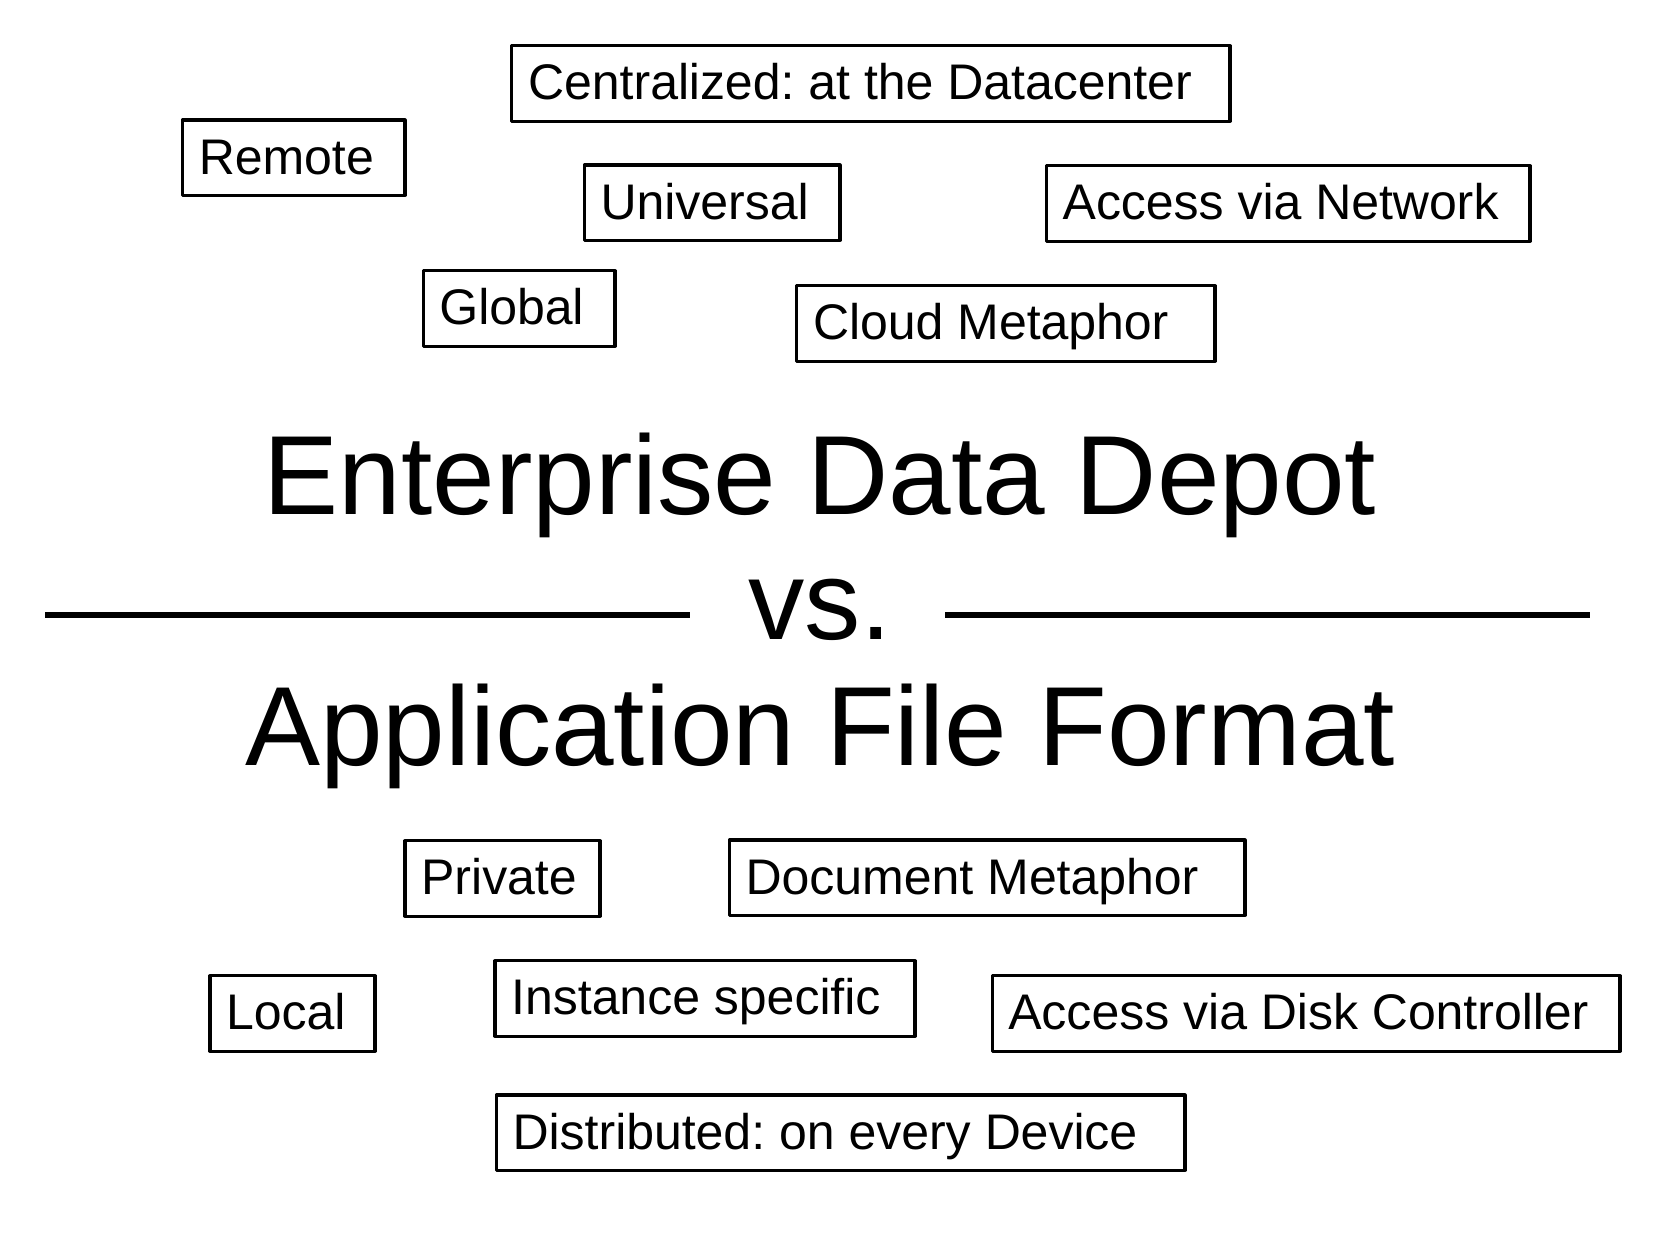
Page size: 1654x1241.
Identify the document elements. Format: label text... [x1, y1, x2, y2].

text_box Universal [584, 165, 841, 241]
text_box Distributed: on every Device [496, 1095, 1186, 1171]
text_box Access via Network [1046, 165, 1531, 242]
text_box Remote [182, 120, 406, 196]
text_box Cloud Metaphor [796, 285, 1216, 362]
text_box Document Metaphor [729, 840, 1246, 916]
text_box Global [423, 270, 616, 347]
text_box Access via Disk Controller [992, 975, 1621, 1052]
text_box Private [405, 840, 601, 917]
text_box Instance specific [495, 960, 916, 1037]
text_box Enterprise Data Depot vs. Application File Format [230, 405, 1411, 808]
text_box Centralized: at the Datacenter [511, 45, 1231, 122]
text_box Local [210, 975, 376, 1052]
